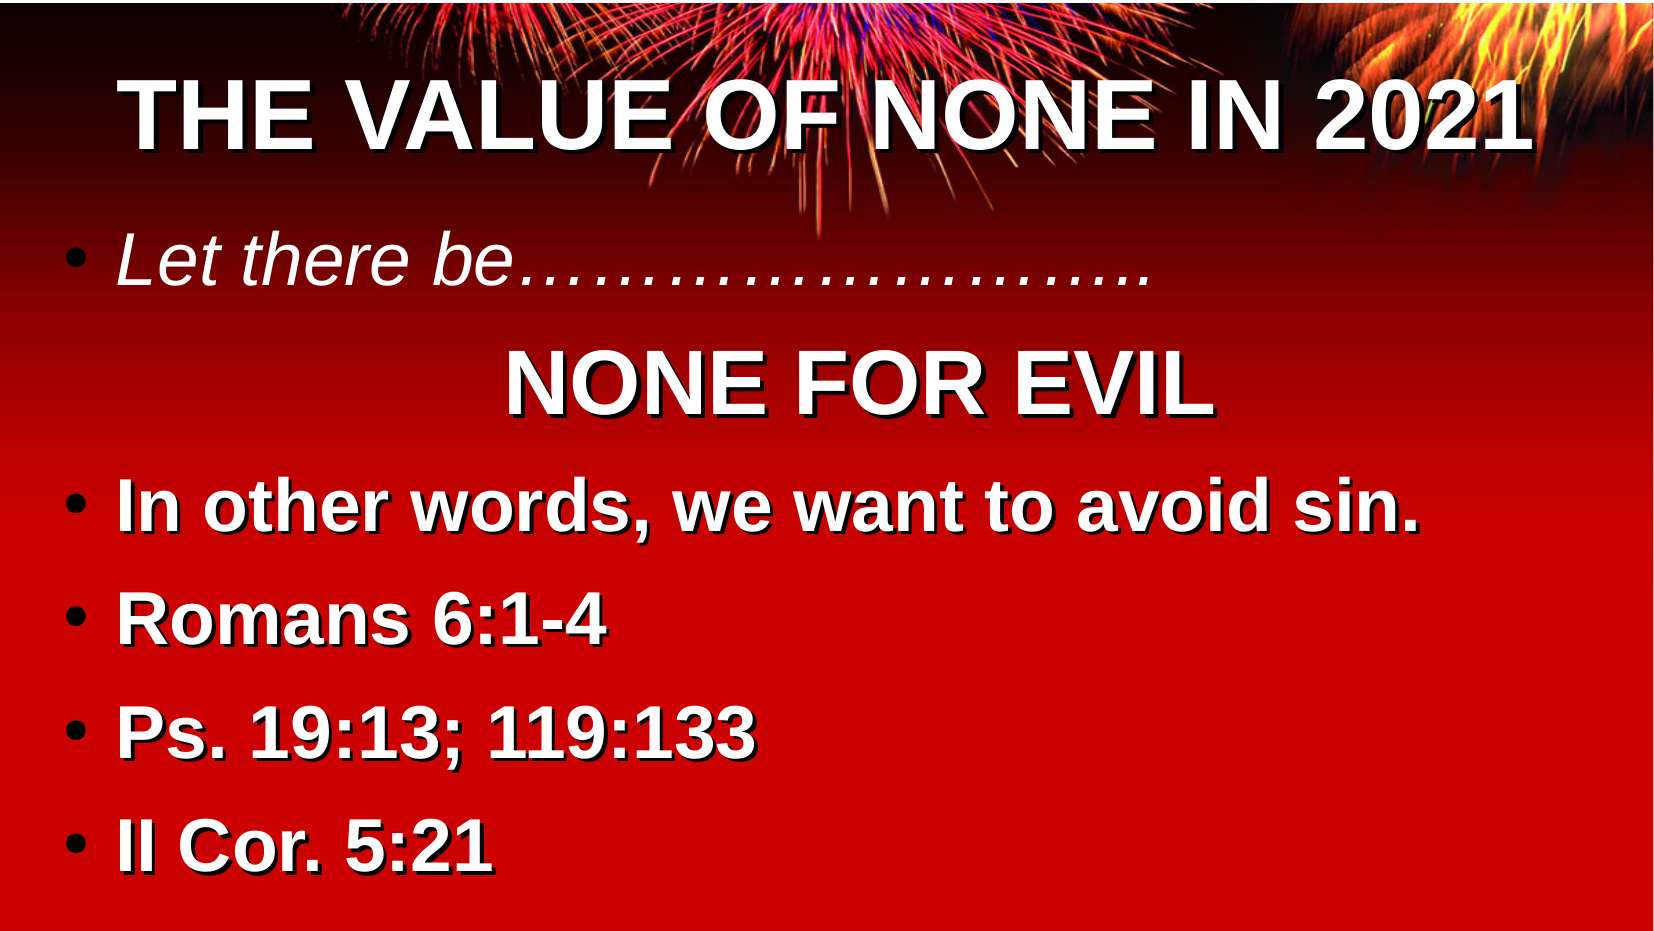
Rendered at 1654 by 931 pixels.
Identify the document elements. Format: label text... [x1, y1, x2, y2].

list Let there be…………………….. NONE FOR EVIL In other words, we want to avoid sin. Romans 6:1-4 Ps. 19:13; 119:133 II Cor. 5:21 [45, 217, 1606, 901]
title THE VALUE OF NONE IN 2021 [82, 37, 1571, 193]
picture [0, 3, 1654, 931]
